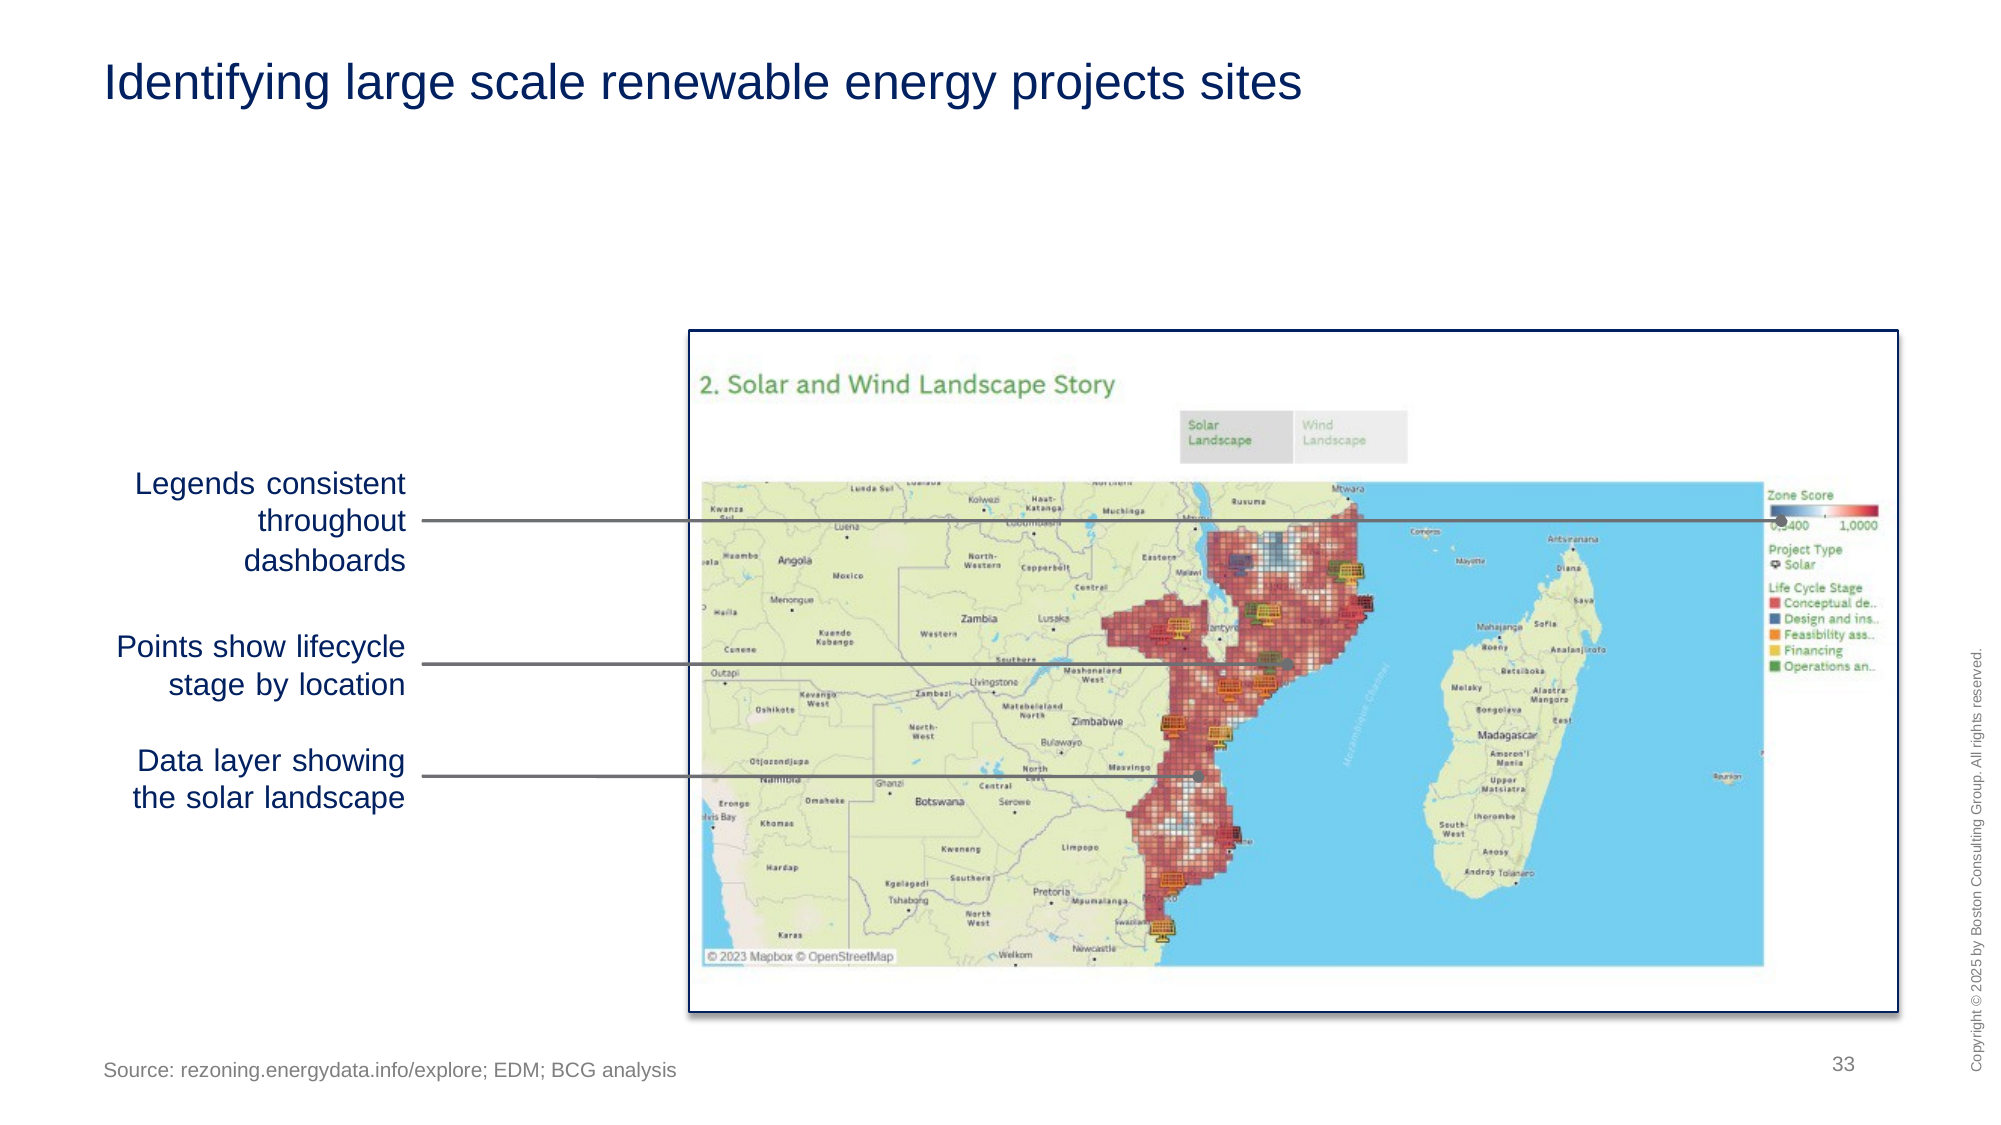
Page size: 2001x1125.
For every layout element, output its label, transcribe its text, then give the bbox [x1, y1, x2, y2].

text_box [421, 657, 1294, 671]
picture [690, 332, 1897, 1011]
text_box Legends consistent throughout dashboards Points show lifecycle stage by location Data layer showing the solar landscape [103, 461, 408, 819]
picture [679, 523, 688, 662]
title Identifying large scale renewable energy projects sites [103, 55, 1897, 111]
text_box [421, 514, 1788, 528]
text_box Source: rezoning.energydata.info/explore; EDM; BCG analysis [103, 1059, 1585, 1082]
picture [679, 666, 688, 774]
picture [679, 326, 1909, 1028]
text_box [421, 770, 1205, 783]
